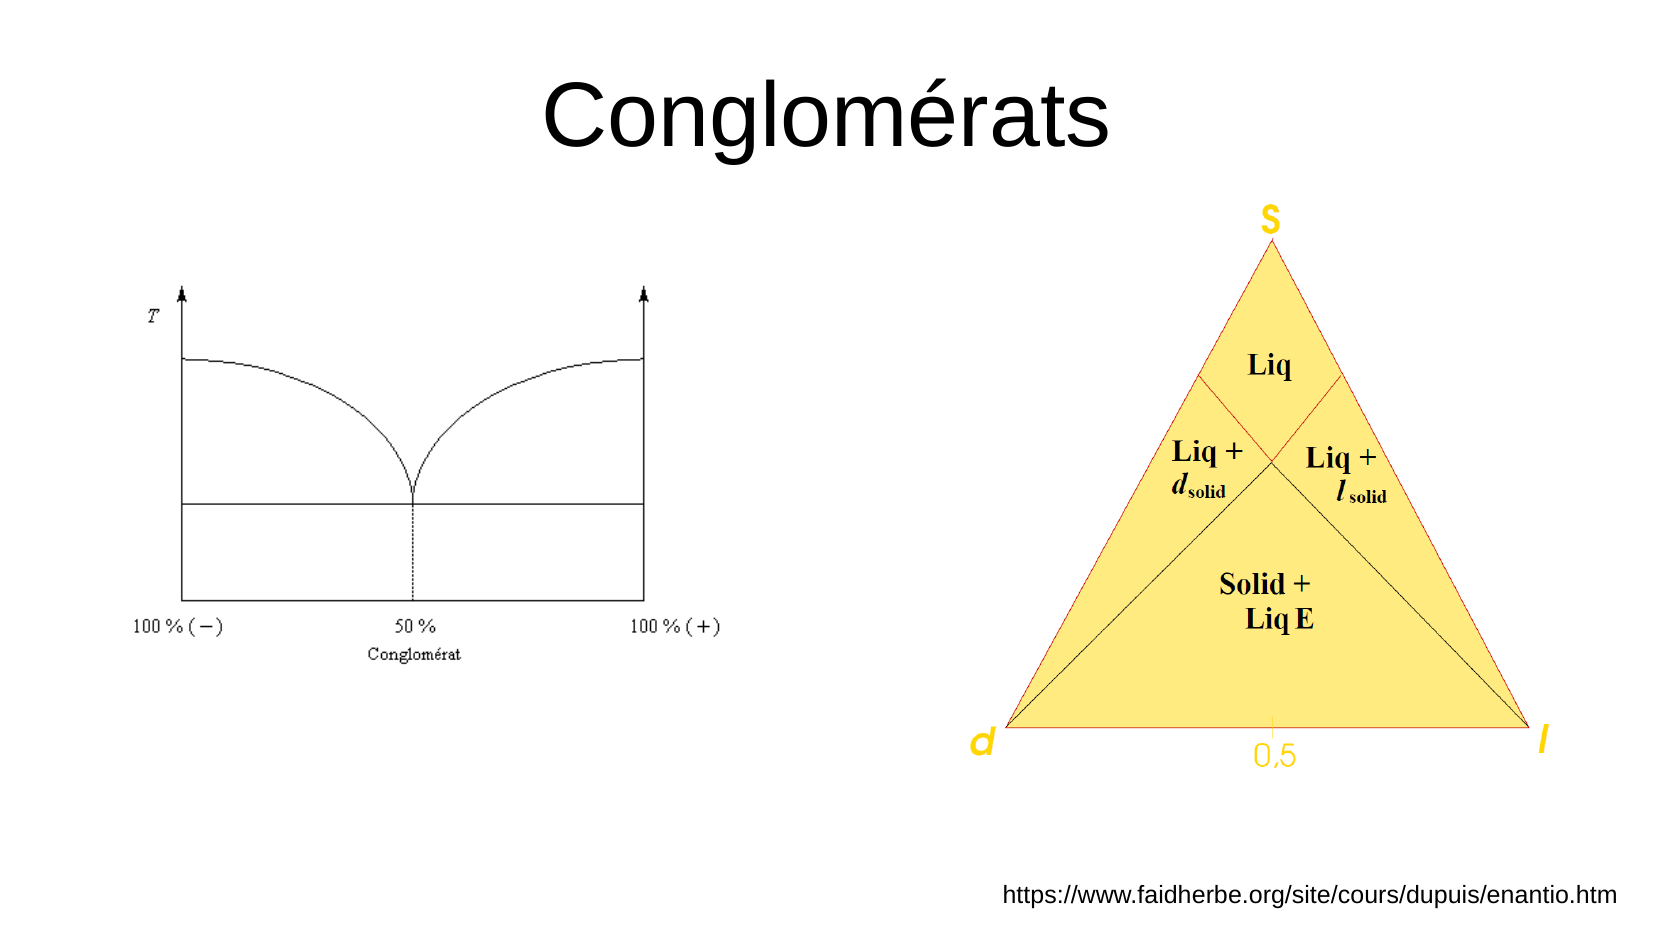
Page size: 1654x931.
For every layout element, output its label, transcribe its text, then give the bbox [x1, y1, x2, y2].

picture [968, 201, 1564, 780]
picture [59, 271, 756, 675]
text_box https://www.faidherbe.org/site/cours/dupuis/enantio.htm [987, 873, 1654, 931]
title Conglomérats [82, 37, 1571, 193]
